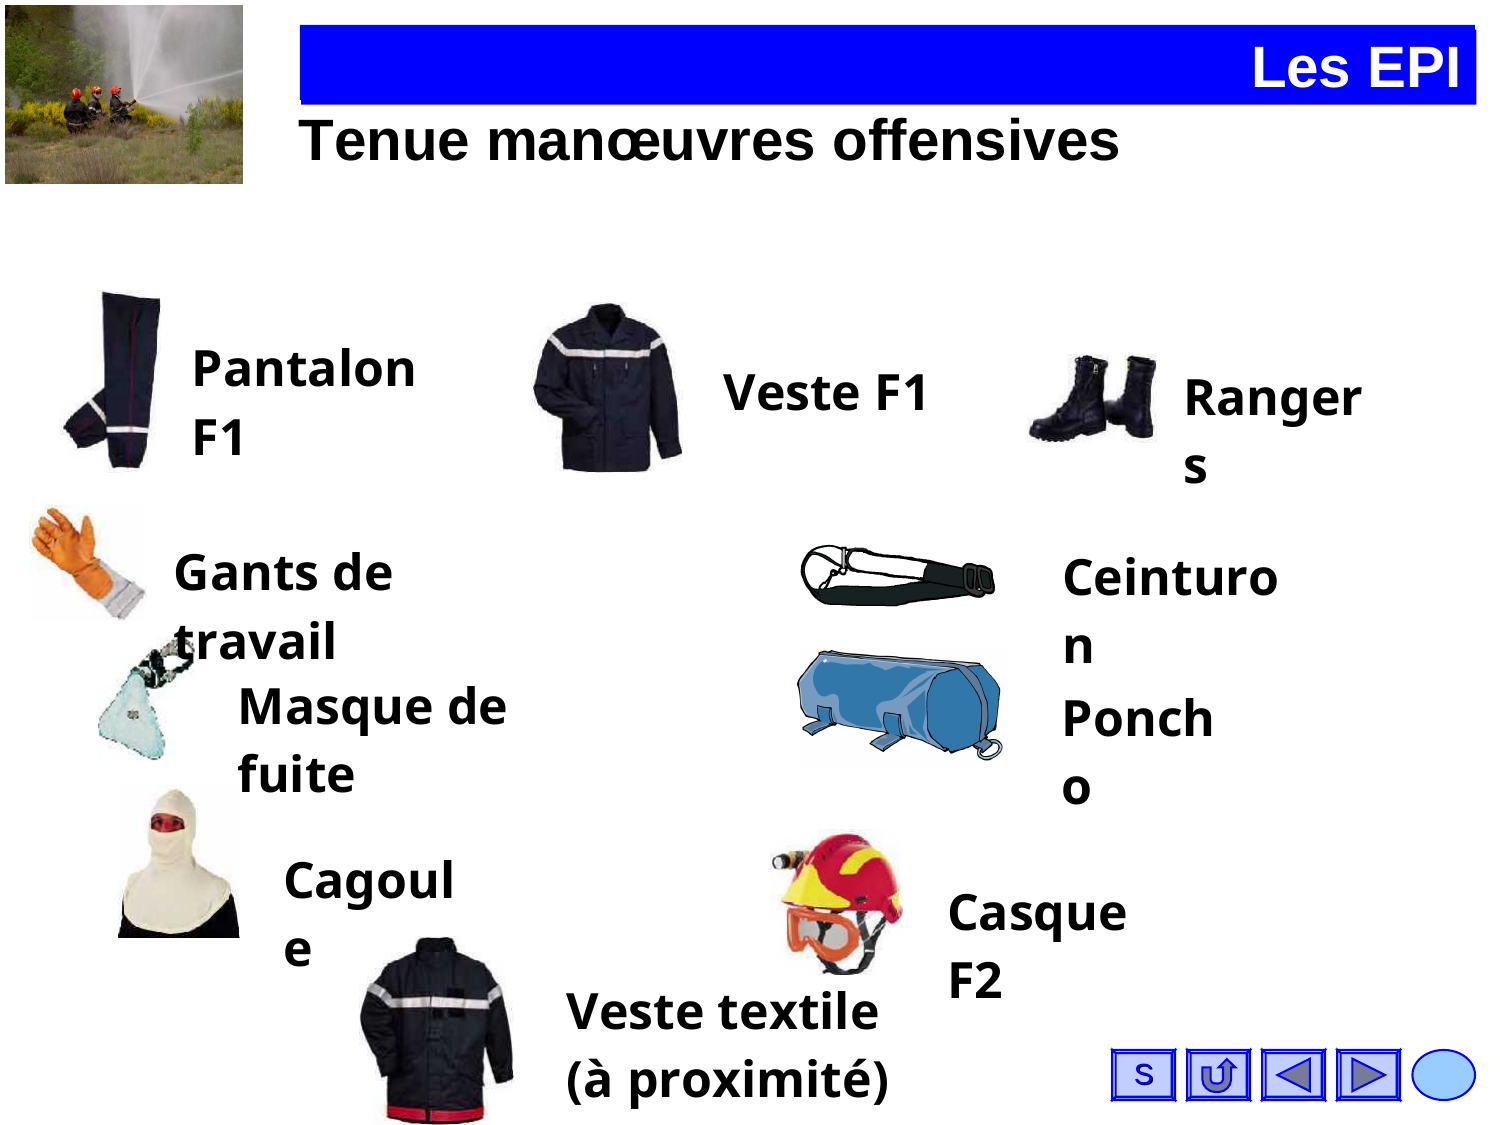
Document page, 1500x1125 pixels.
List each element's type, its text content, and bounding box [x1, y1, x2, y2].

chart [98, 638, 206, 768]
text_box Cagoule [268, 836, 480, 989]
picture [359, 936, 514, 1125]
picture [5, 5, 243, 184]
text_box [1412, 1049, 1476, 1101]
picture [770, 829, 903, 967]
text_box Veste textile (à proximité) [552, 967, 915, 1120]
text_box Masque de fuite [223, 662, 650, 815]
text_box Pantalon F1 [176, 325, 490, 478]
picture [29, 505, 147, 621]
text_box Gants de travail [159, 529, 585, 682]
text_box Casque F2 [932, 869, 1211, 1022]
picture [118, 785, 240, 938]
picture [59, 290, 161, 473]
text_box Les EPI [301, 29, 1477, 105]
picture [1027, 354, 1157, 443]
text_box Tenue manœuvres offensives [283, 100, 1241, 181]
text_box Ceinturon [1047, 534, 1304, 687]
text_box Rangers [1169, 354, 1388, 507]
chart [797, 534, 997, 612]
text_box Poncho [1047, 687, 1239, 828]
chart [797, 650, 1009, 768]
text_box Veste F1 [708, 349, 961, 434]
picture [531, 302, 683, 473]
